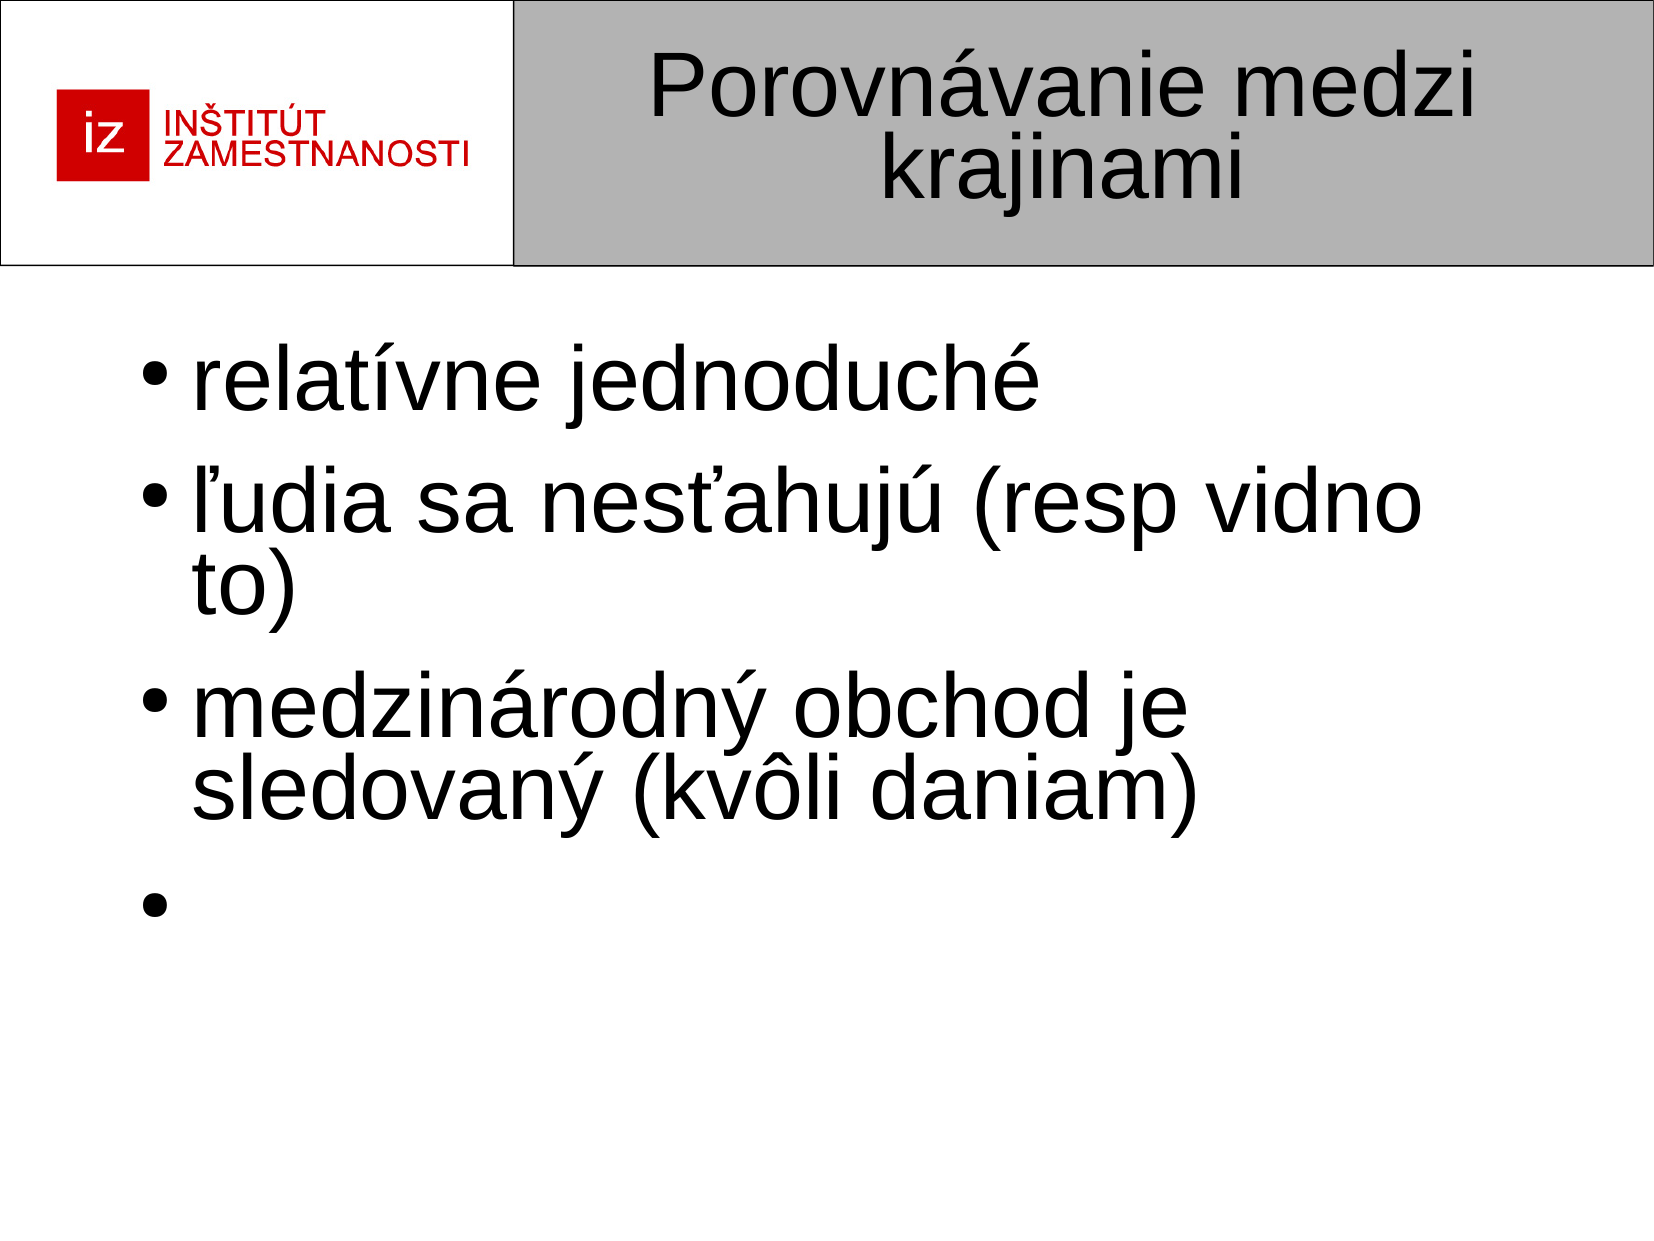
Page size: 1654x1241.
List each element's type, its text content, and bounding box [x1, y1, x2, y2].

list relatívne jednoduché ľudia sa nesťahujú (resp vidno to) medzinárodný obchod je sledovaný (kvôli daniam) [121, 344, 1533, 1112]
title Porovnávanie medzi krajinami [561, 37, 1565, 229]
picture [5, 8, 512, 257]
